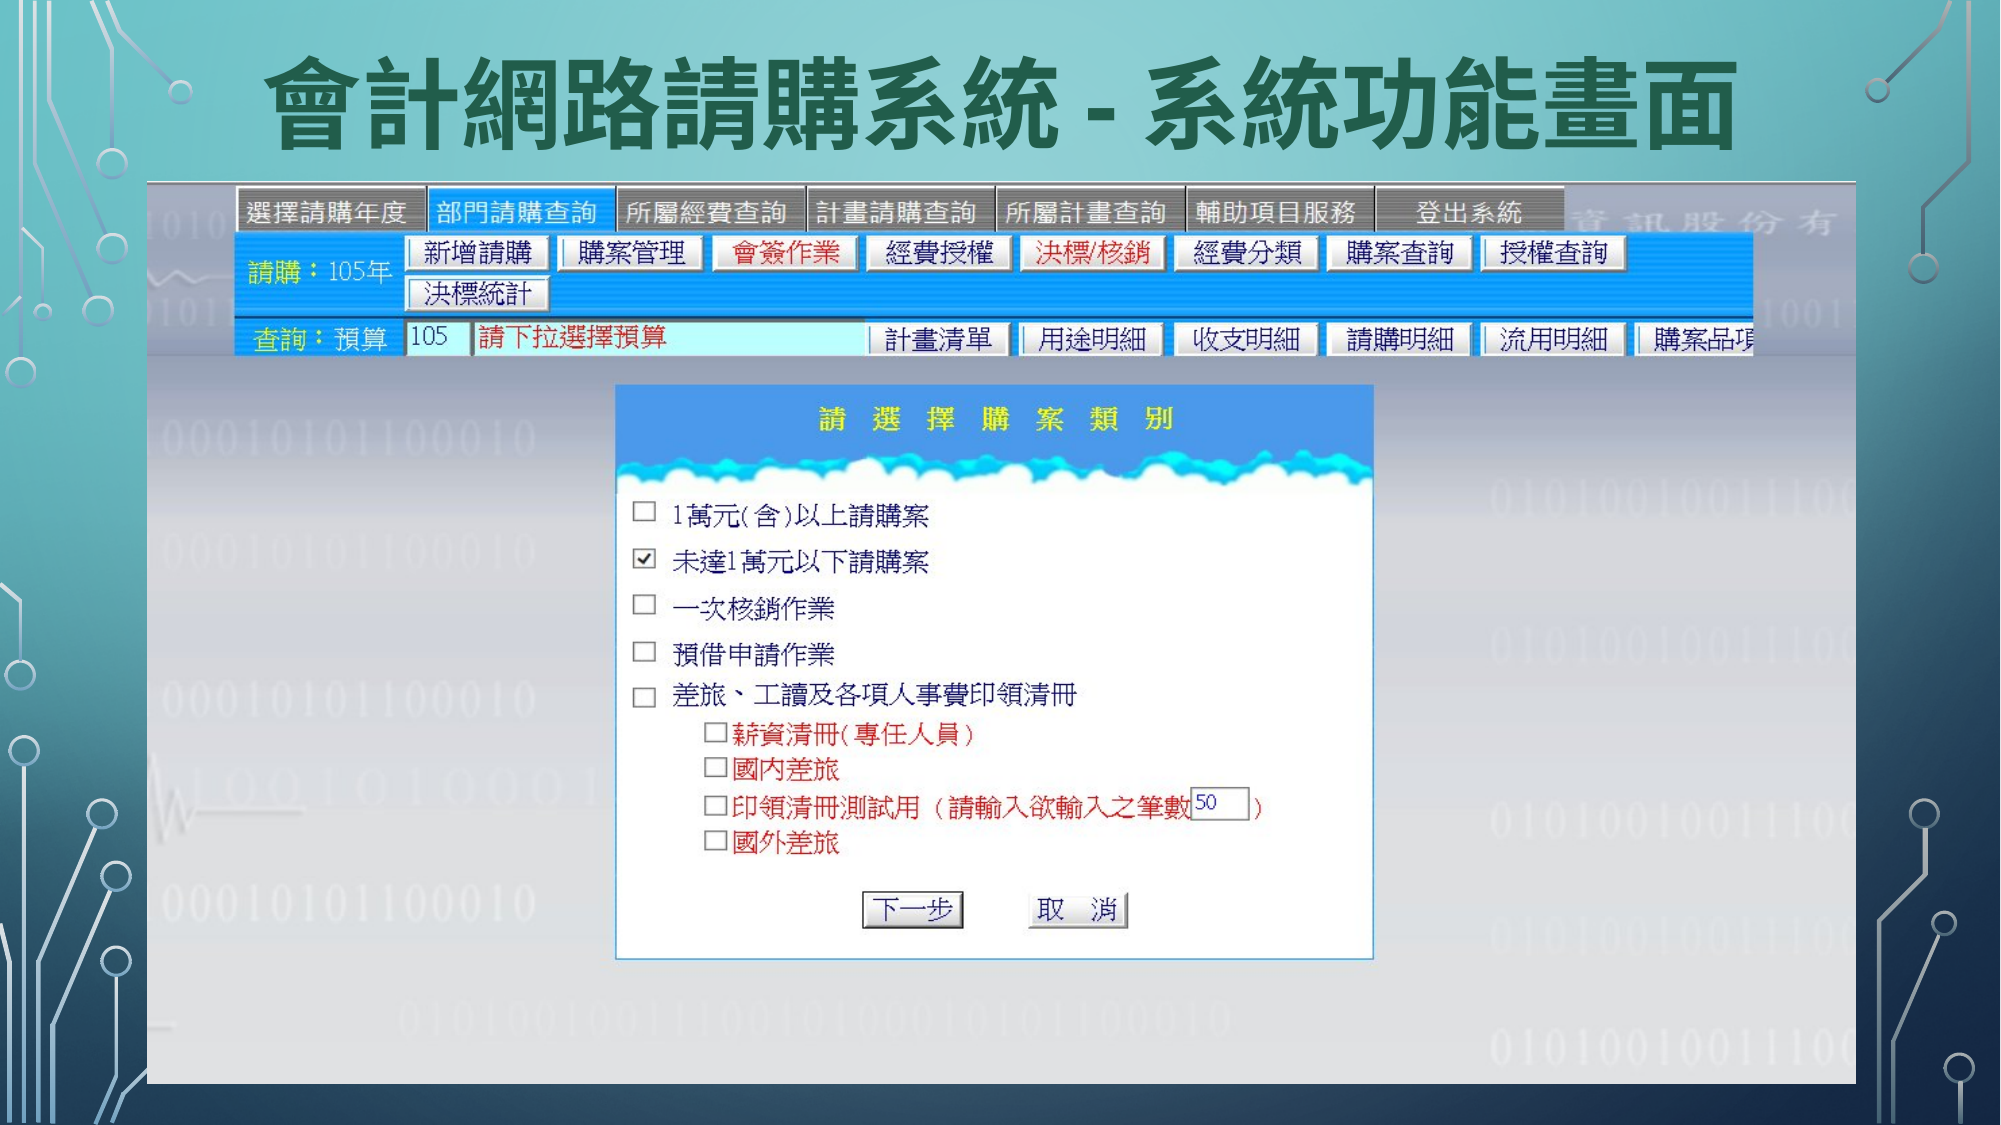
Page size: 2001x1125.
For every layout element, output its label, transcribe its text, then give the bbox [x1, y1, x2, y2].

picture [147, 181, 1856, 1084]
title 會計網路請購系統-系統功能畫面 [79, 37, 1925, 182]
